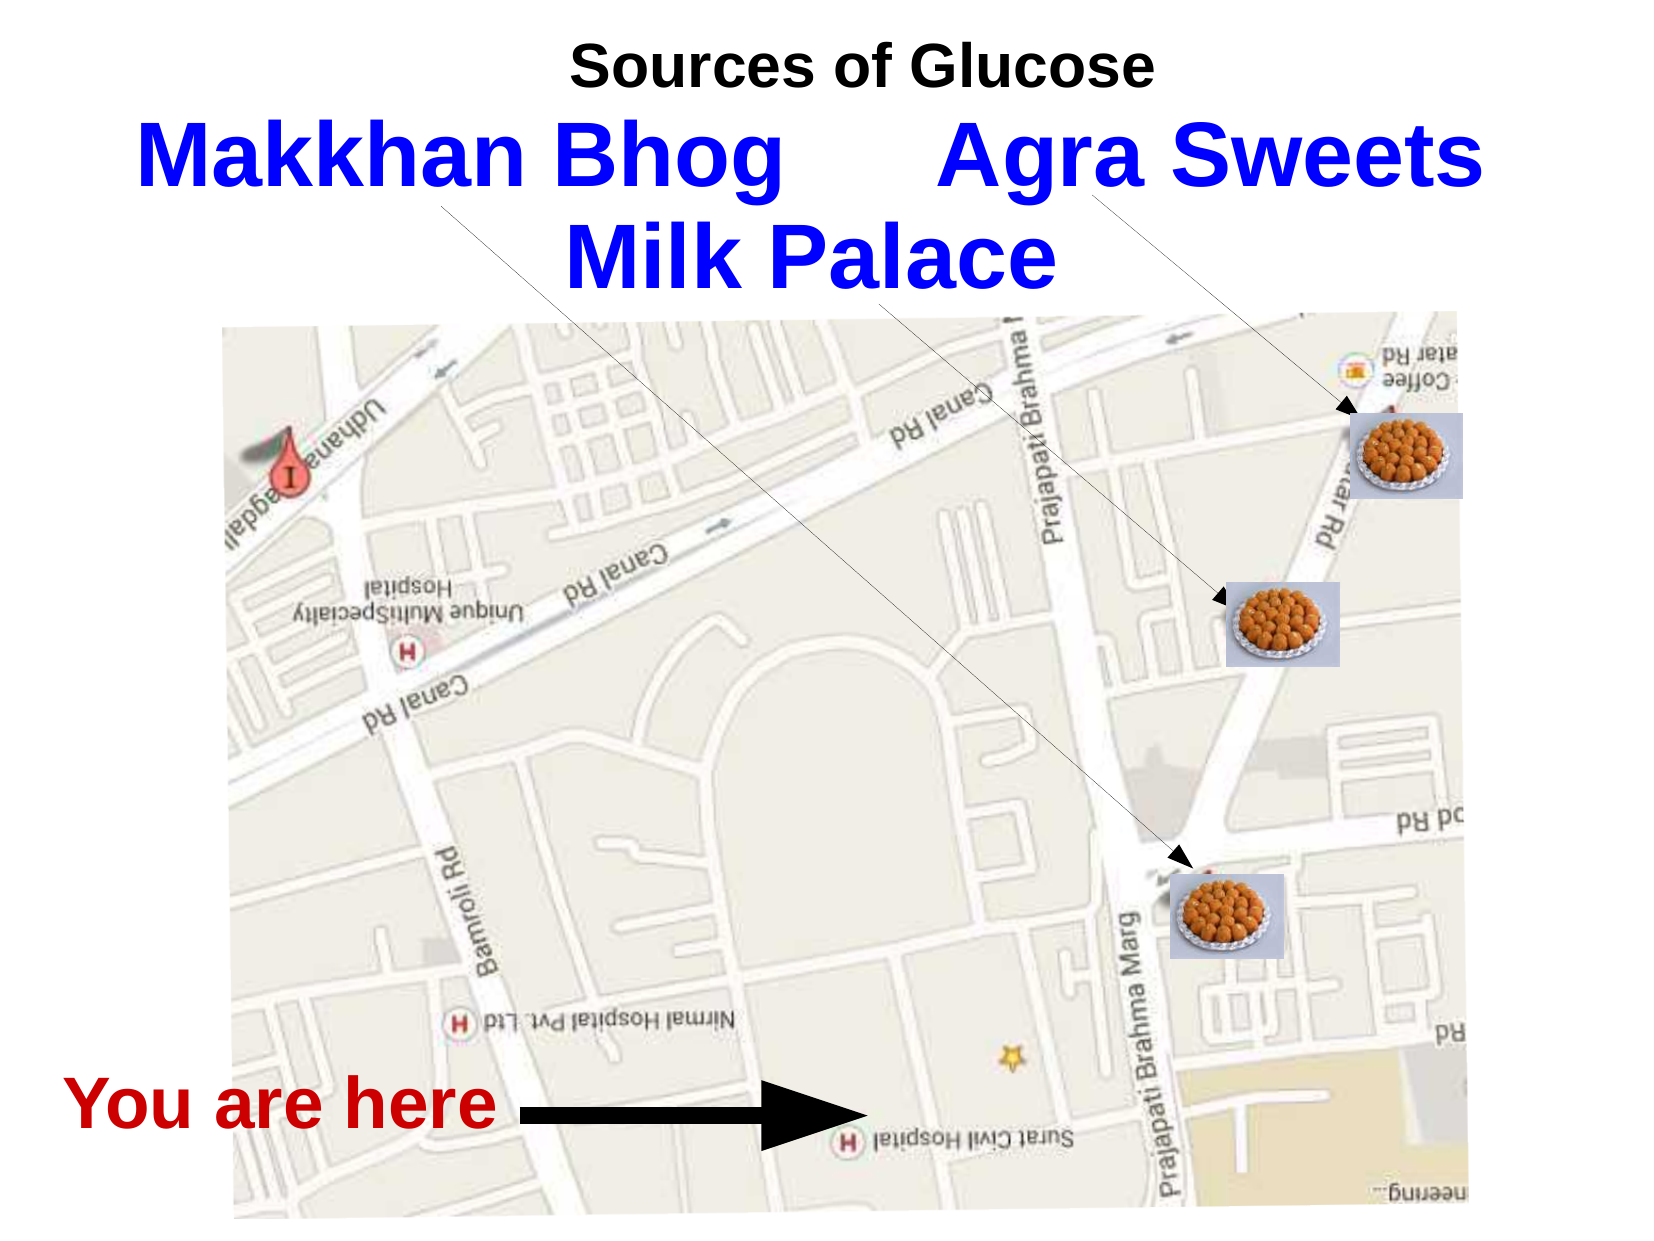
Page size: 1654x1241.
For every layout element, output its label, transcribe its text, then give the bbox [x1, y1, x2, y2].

picture [221, 310, 1469, 1219]
text_box You are here [47, 1055, 584, 1152]
title Makkhan Bhog Agra Sweets Milk Palace [104, 103, 1519, 309]
text_box Sources of Glucose [555, 23, 1264, 109]
